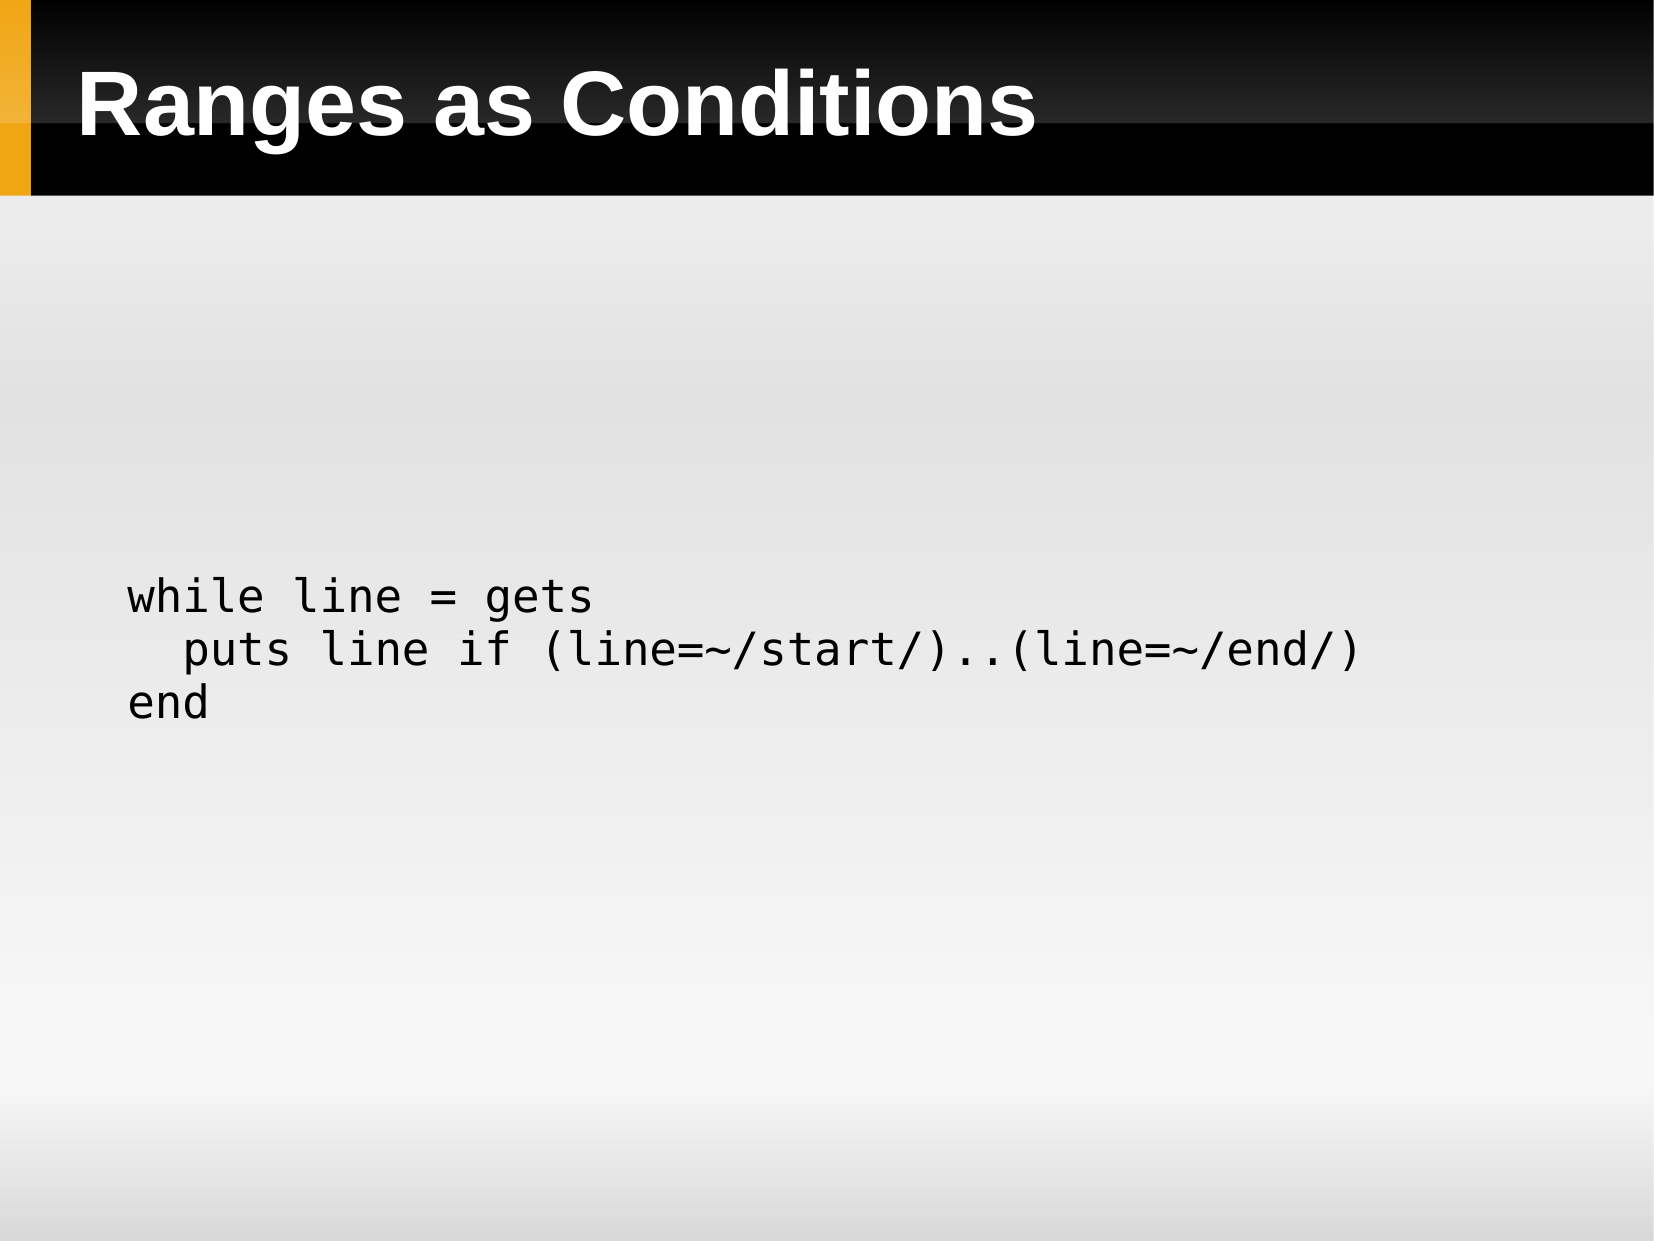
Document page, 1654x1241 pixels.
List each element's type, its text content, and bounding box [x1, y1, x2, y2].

text_box while line = gets puts line if (line=~/start/)..(line=~/end/) end [112, 562, 1538, 738]
picture [0, 0, 1654, 1241]
title Ranges as Conditions [76, 7, 1565, 200]
